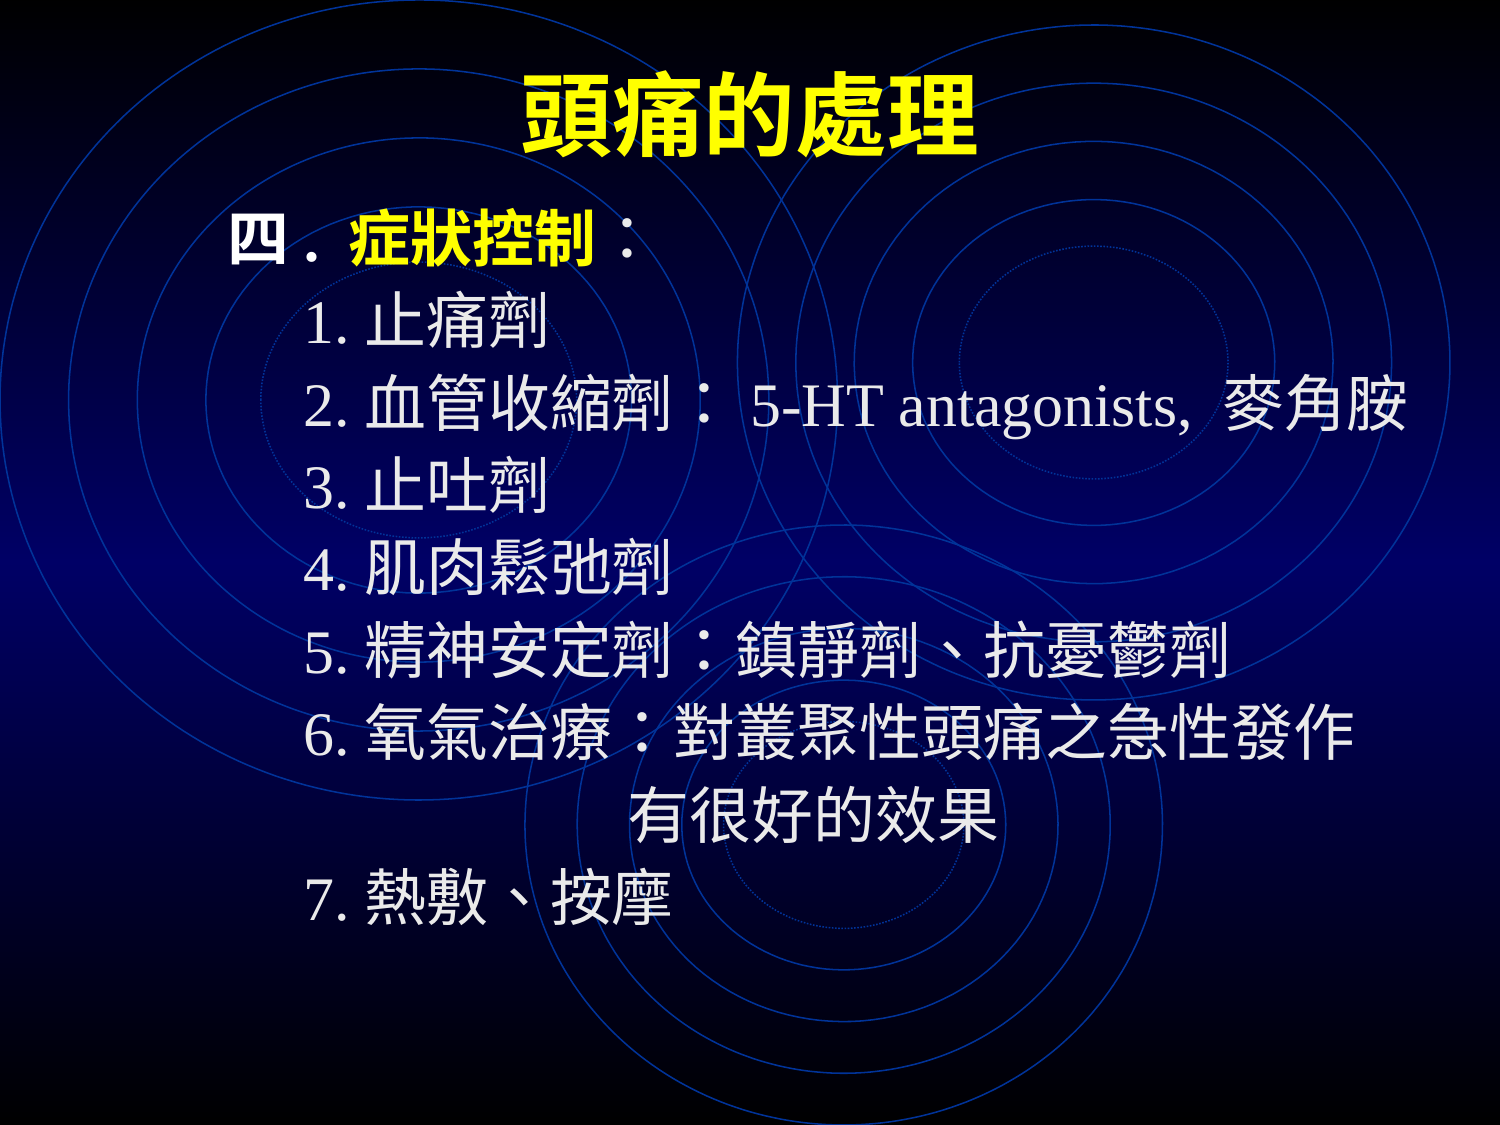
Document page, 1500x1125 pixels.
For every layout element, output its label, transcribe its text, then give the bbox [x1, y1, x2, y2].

title 頭痛的處理 [112, 50, 1388, 176]
list 四. 症狀控制： 1.止痛劑 2.血管收縮劑：5-HT antagonists, 麥角胺 3.止吐劑 4.肌肉鬆弛劑 5.精神安定劑：鎮靜劑、抗憂鬱劑 6.氧氣治療：對叢聚性頭痛之急性發作 有很好的效果 7.熱敷、按摩 [112, 200, 1426, 1001]
